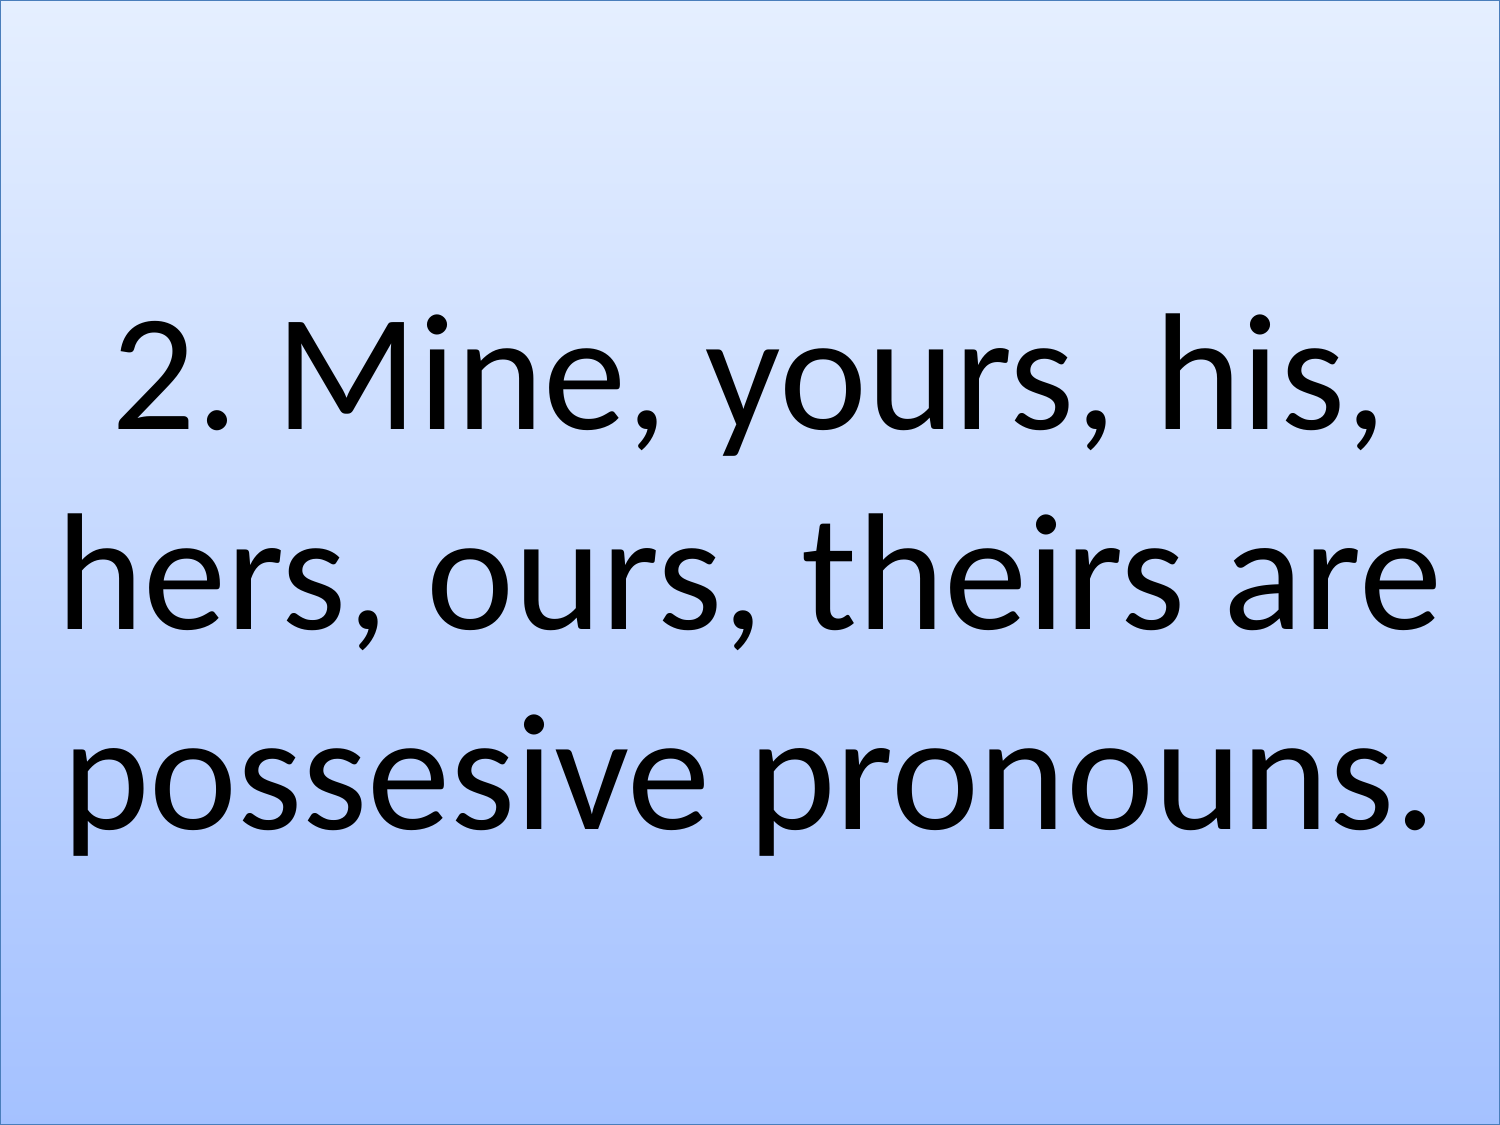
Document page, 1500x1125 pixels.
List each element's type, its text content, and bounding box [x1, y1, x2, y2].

title 2. Mine, yours, his, hers, ours, theirs are possesive pronouns. [0, 0, 1500, 1125]
